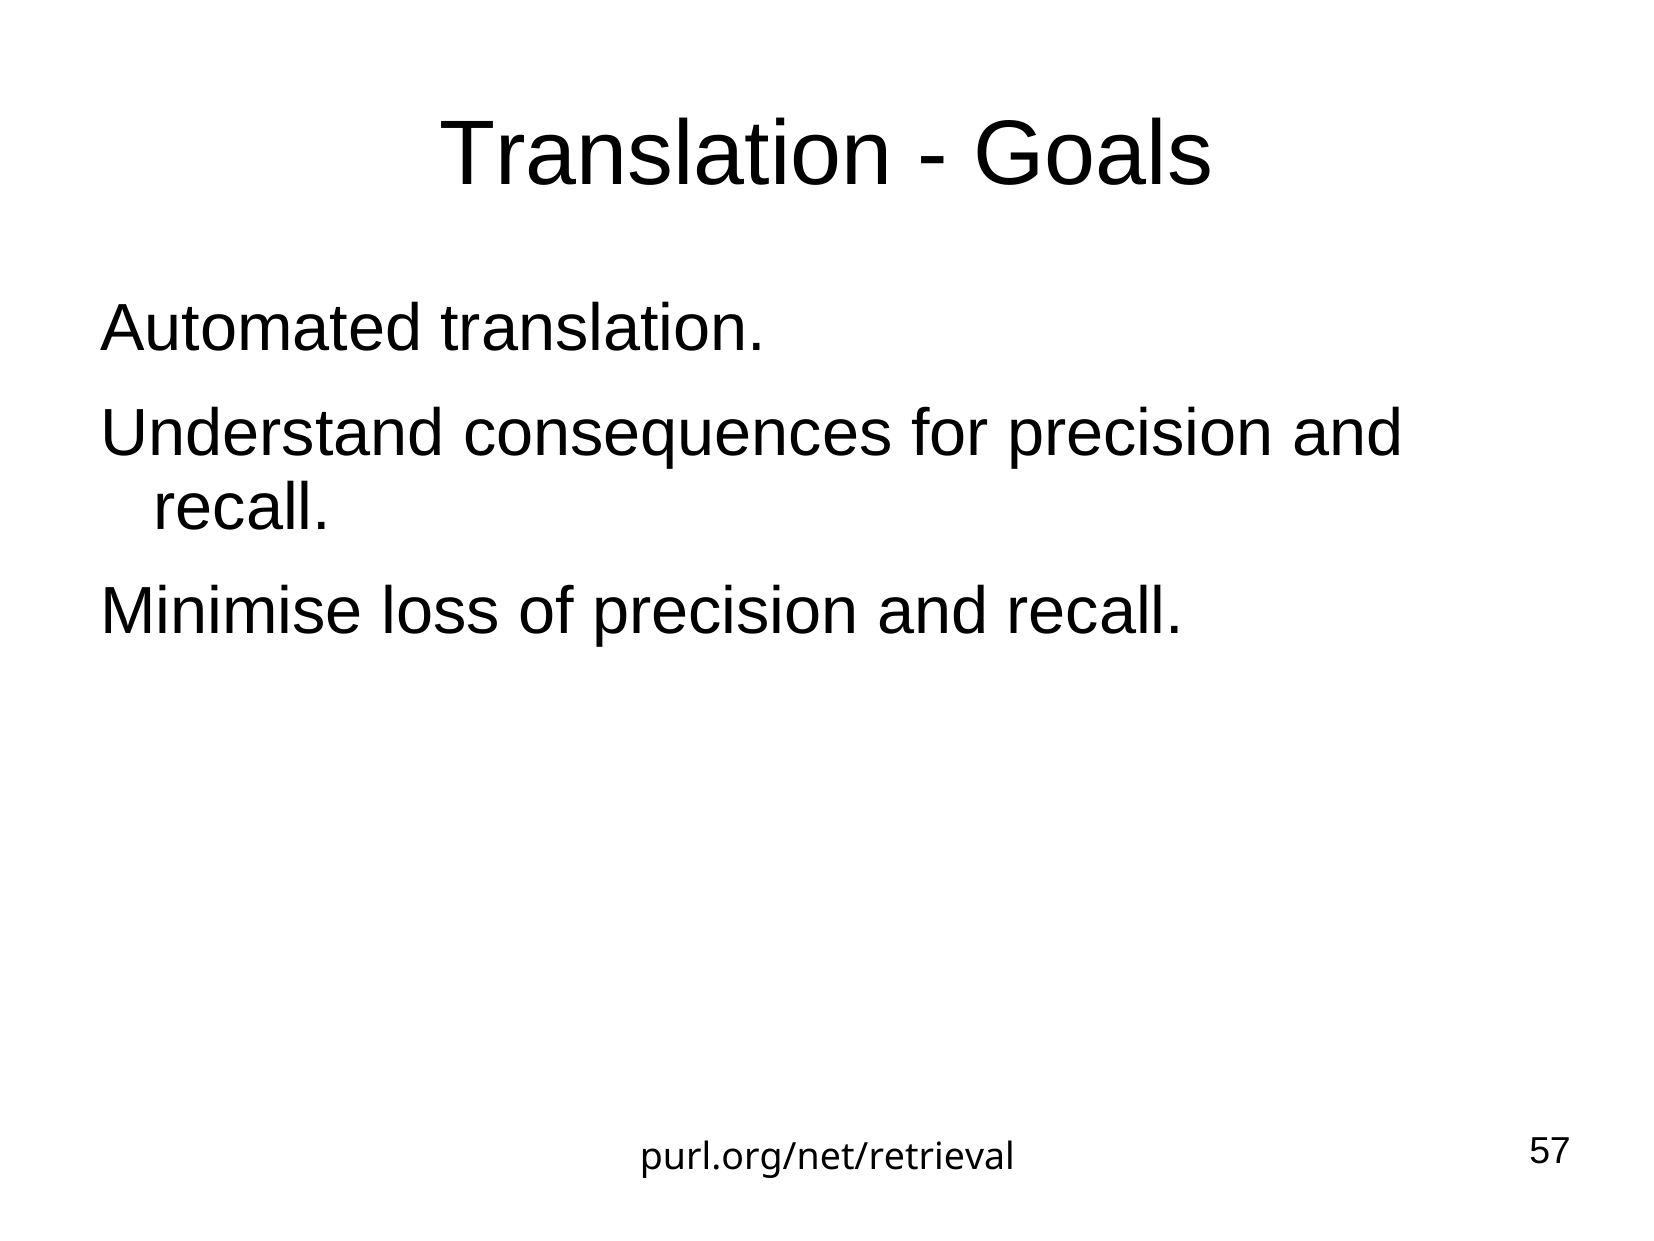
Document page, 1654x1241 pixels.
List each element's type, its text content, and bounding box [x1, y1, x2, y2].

title Translation - Goals [82, 49, 1571, 257]
list Automated translation. Understand consequences for precision and recall. Minimise loss of precision and recall. [82, 290, 1571, 1109]
